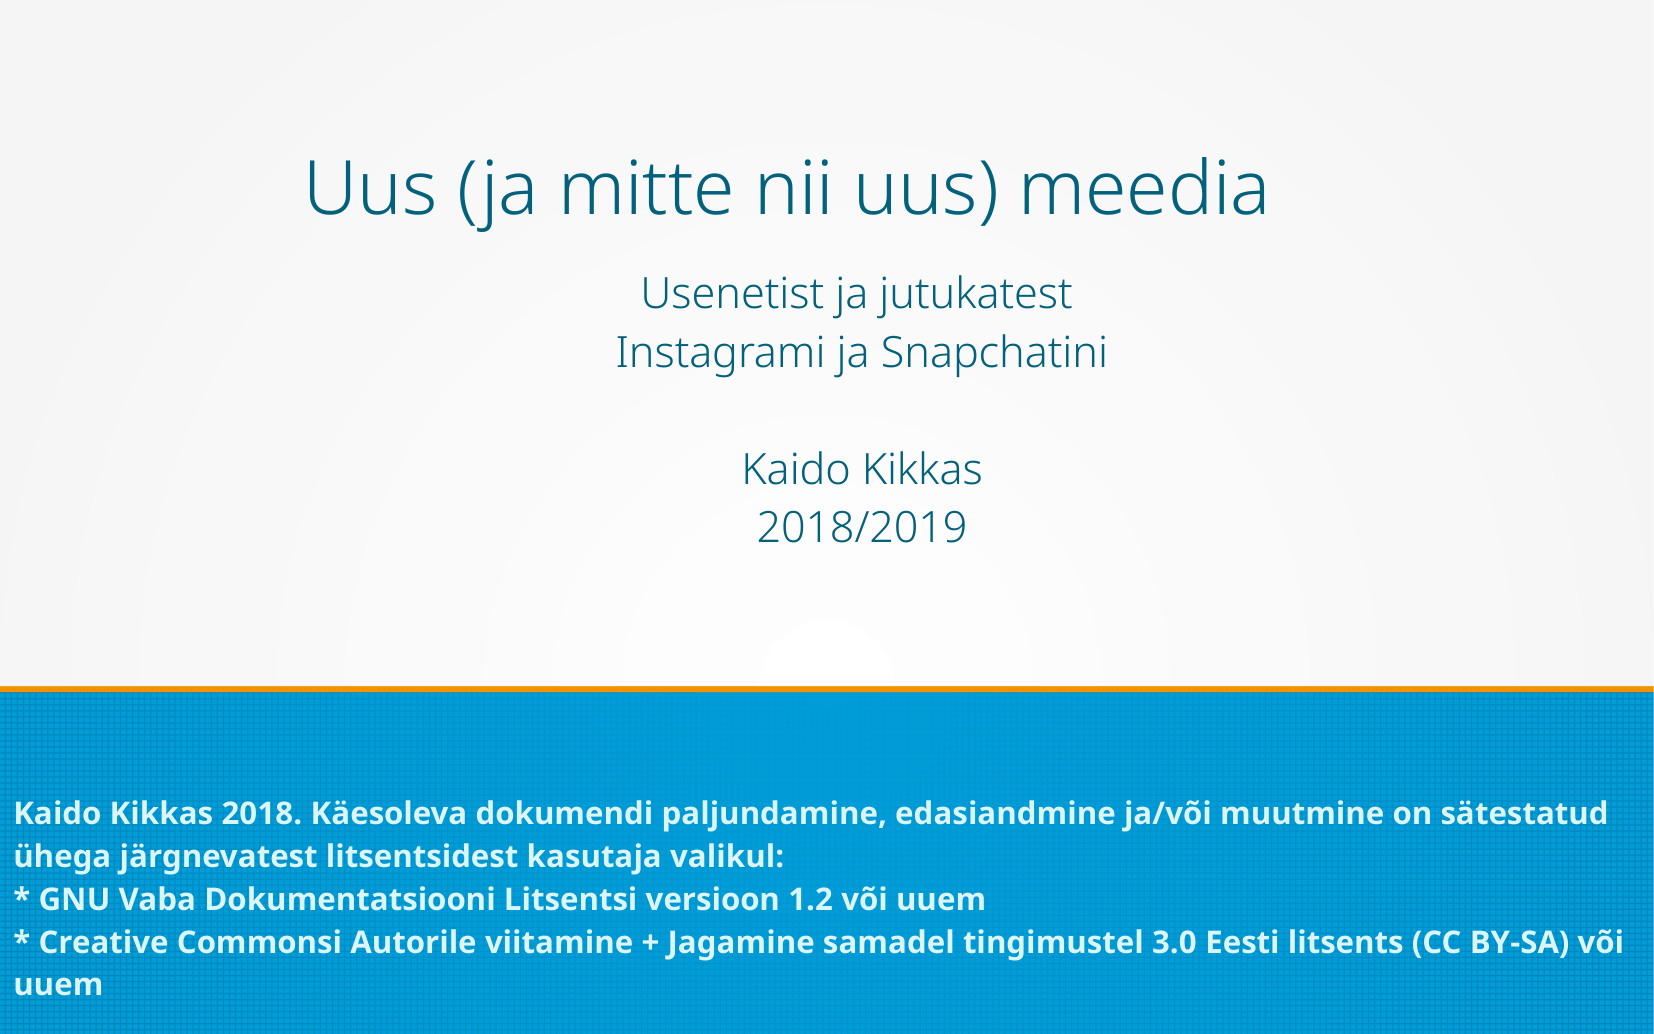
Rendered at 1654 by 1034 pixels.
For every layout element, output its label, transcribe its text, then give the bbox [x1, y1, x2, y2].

title Usenetist ja jutukatest Instagrami ja Snapchatini Kaido Kikkas 2018/2019 [342, 259, 1382, 556]
title Uus (ja mitte nii uus) meedia [75, 37, 1501, 237]
subtitle Kaido Kikkas 2018. Käesoleva dokumendi paljundamine, edasiandmine ja/või muutmine on sätestatud ühega järgnevatest litsentsidest kasutaja valikul: * GNU Vaba Dokumentatsiooni Litsentsi versioon 1.2 või uuem * Creative Commonsi Autorile viitamine + Jagamine samadel tingimustel 3.0 Eesti litsents (CC BY-SA) või uuem [13, 791, 1630, 1004]
picture [0, 0, 1654, 692]
